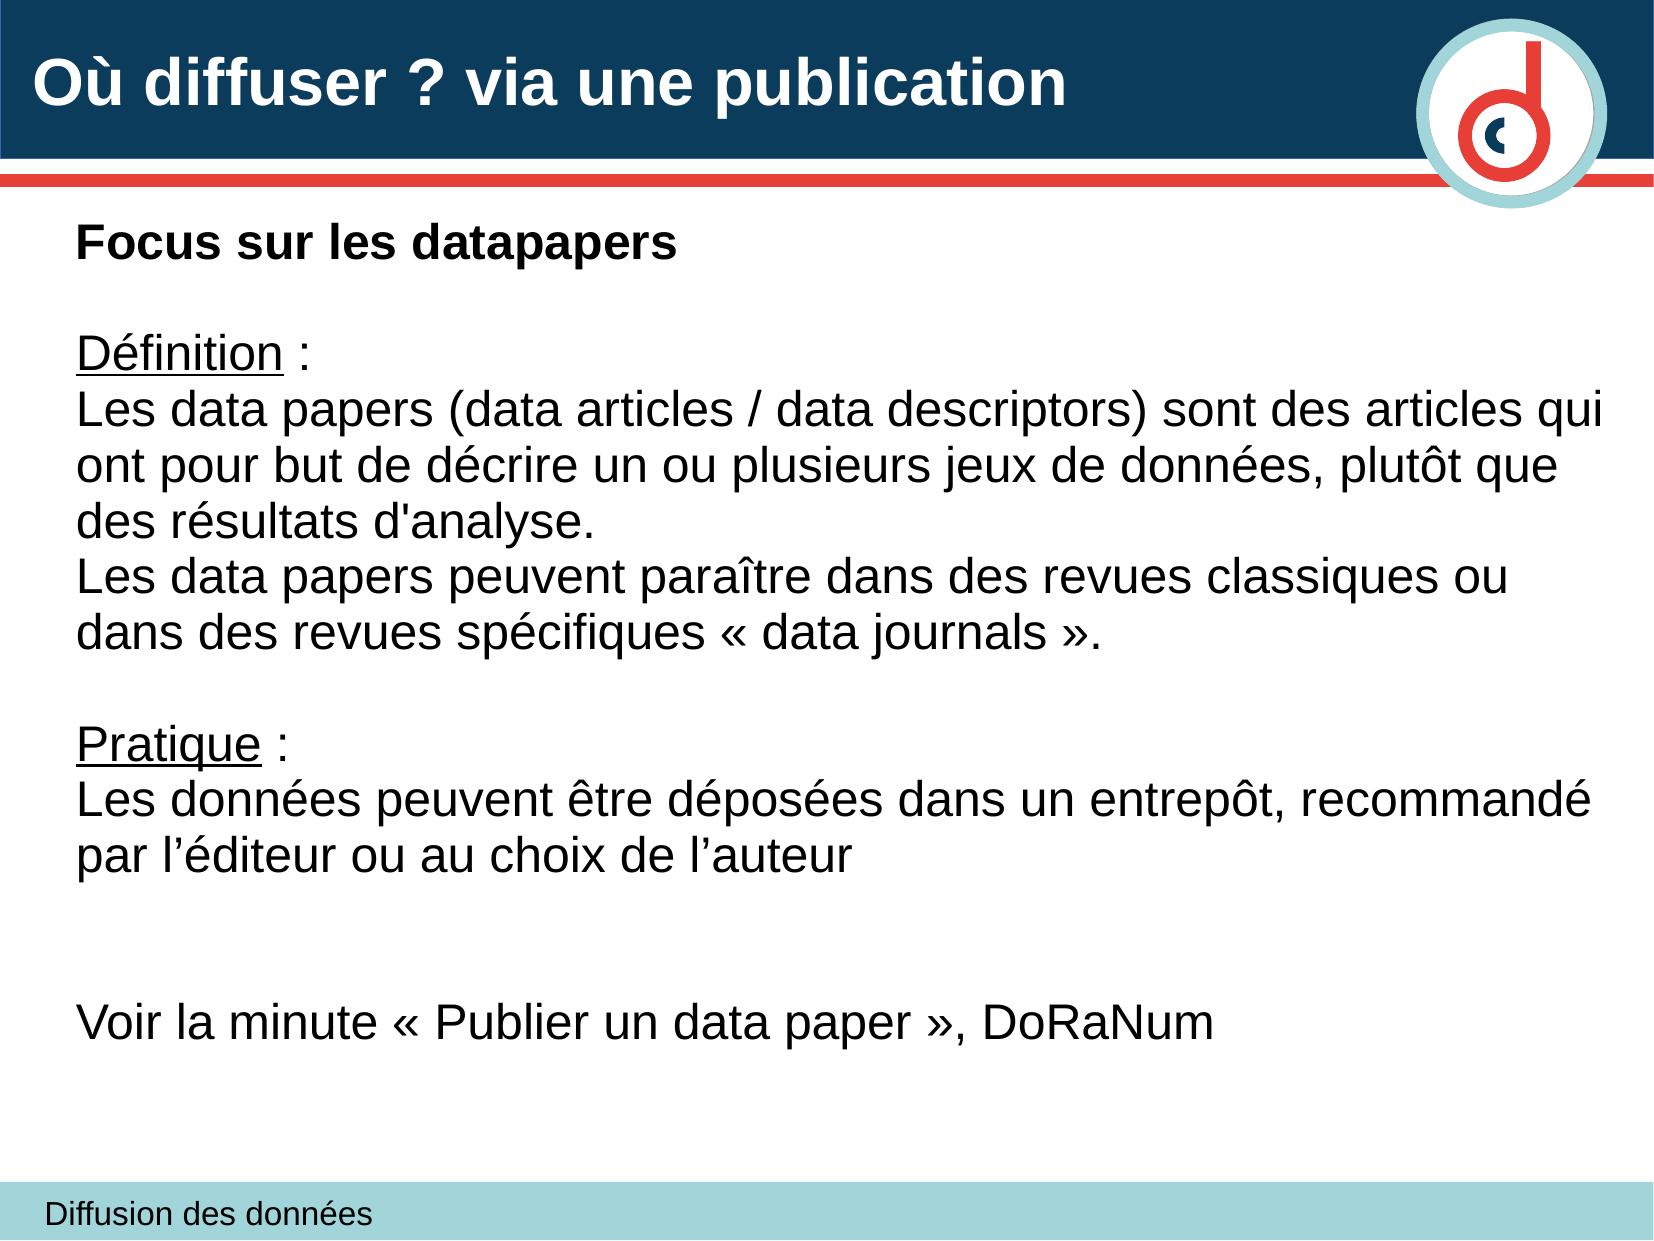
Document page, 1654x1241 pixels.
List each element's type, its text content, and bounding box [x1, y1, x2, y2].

title Où diffuser ? via une publication [17, 11, 1412, 159]
text_box Diffusion des données [29, 1188, 389, 1241]
text_box Focus sur les datapapers Définition : Les data papers (data articles / data descriptors) sont des articles qui ont pour but de décrire un ou plusieurs jeux de données, plutôt que des résultats d'analyse. Les data papers peuvent paraître dans des revues classiques ou dans des revues spécifiques « data journals ». Pratique : Les données peuvent être déposées dans un entrepôt, recommandé par l’éditeur ou au choix de l’auteur Voir la minute « Publier un data paper », DoRaNum [61, 206, 1625, 1227]
